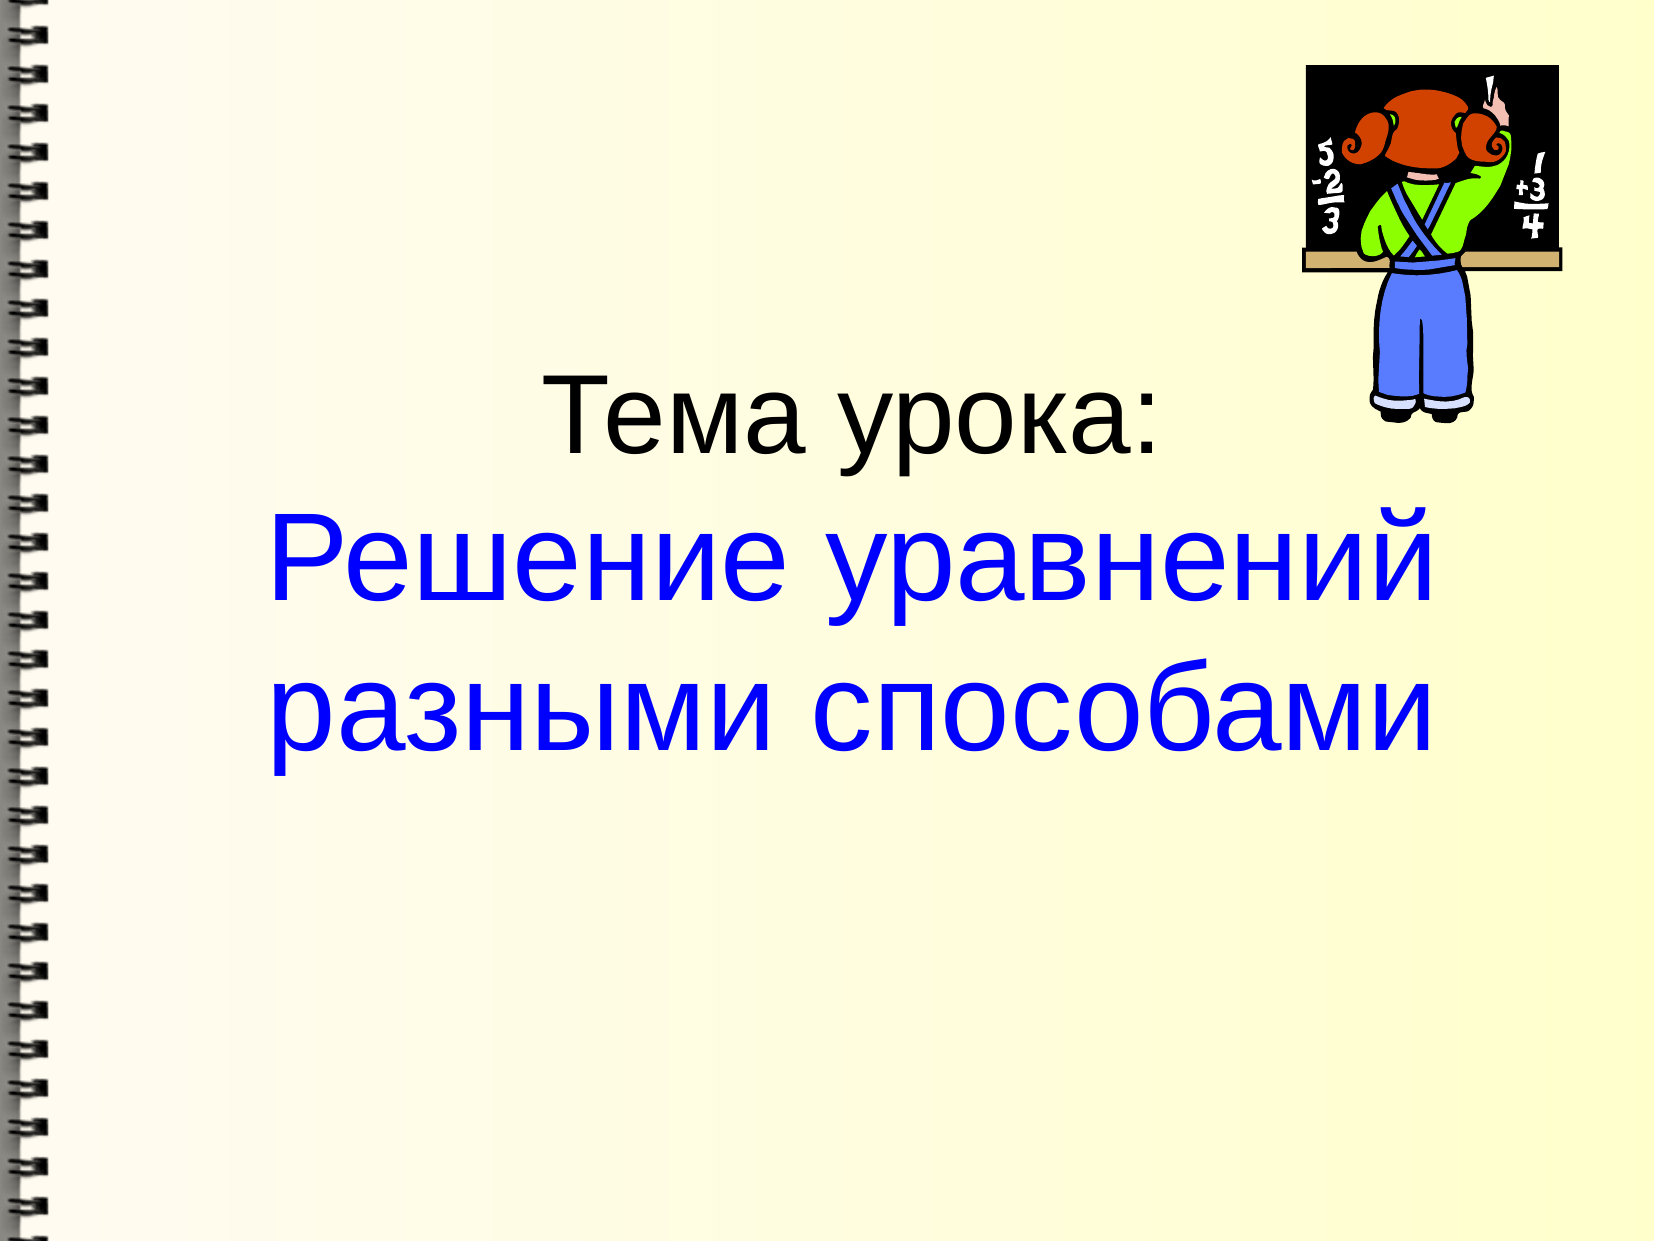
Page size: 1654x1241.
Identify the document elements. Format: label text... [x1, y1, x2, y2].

picture [1302, 65, 1563, 424]
text_box Тема урока: Решение уравнений разными способами [109, 309, 1595, 807]
picture [0, 0, 1654, 1241]
